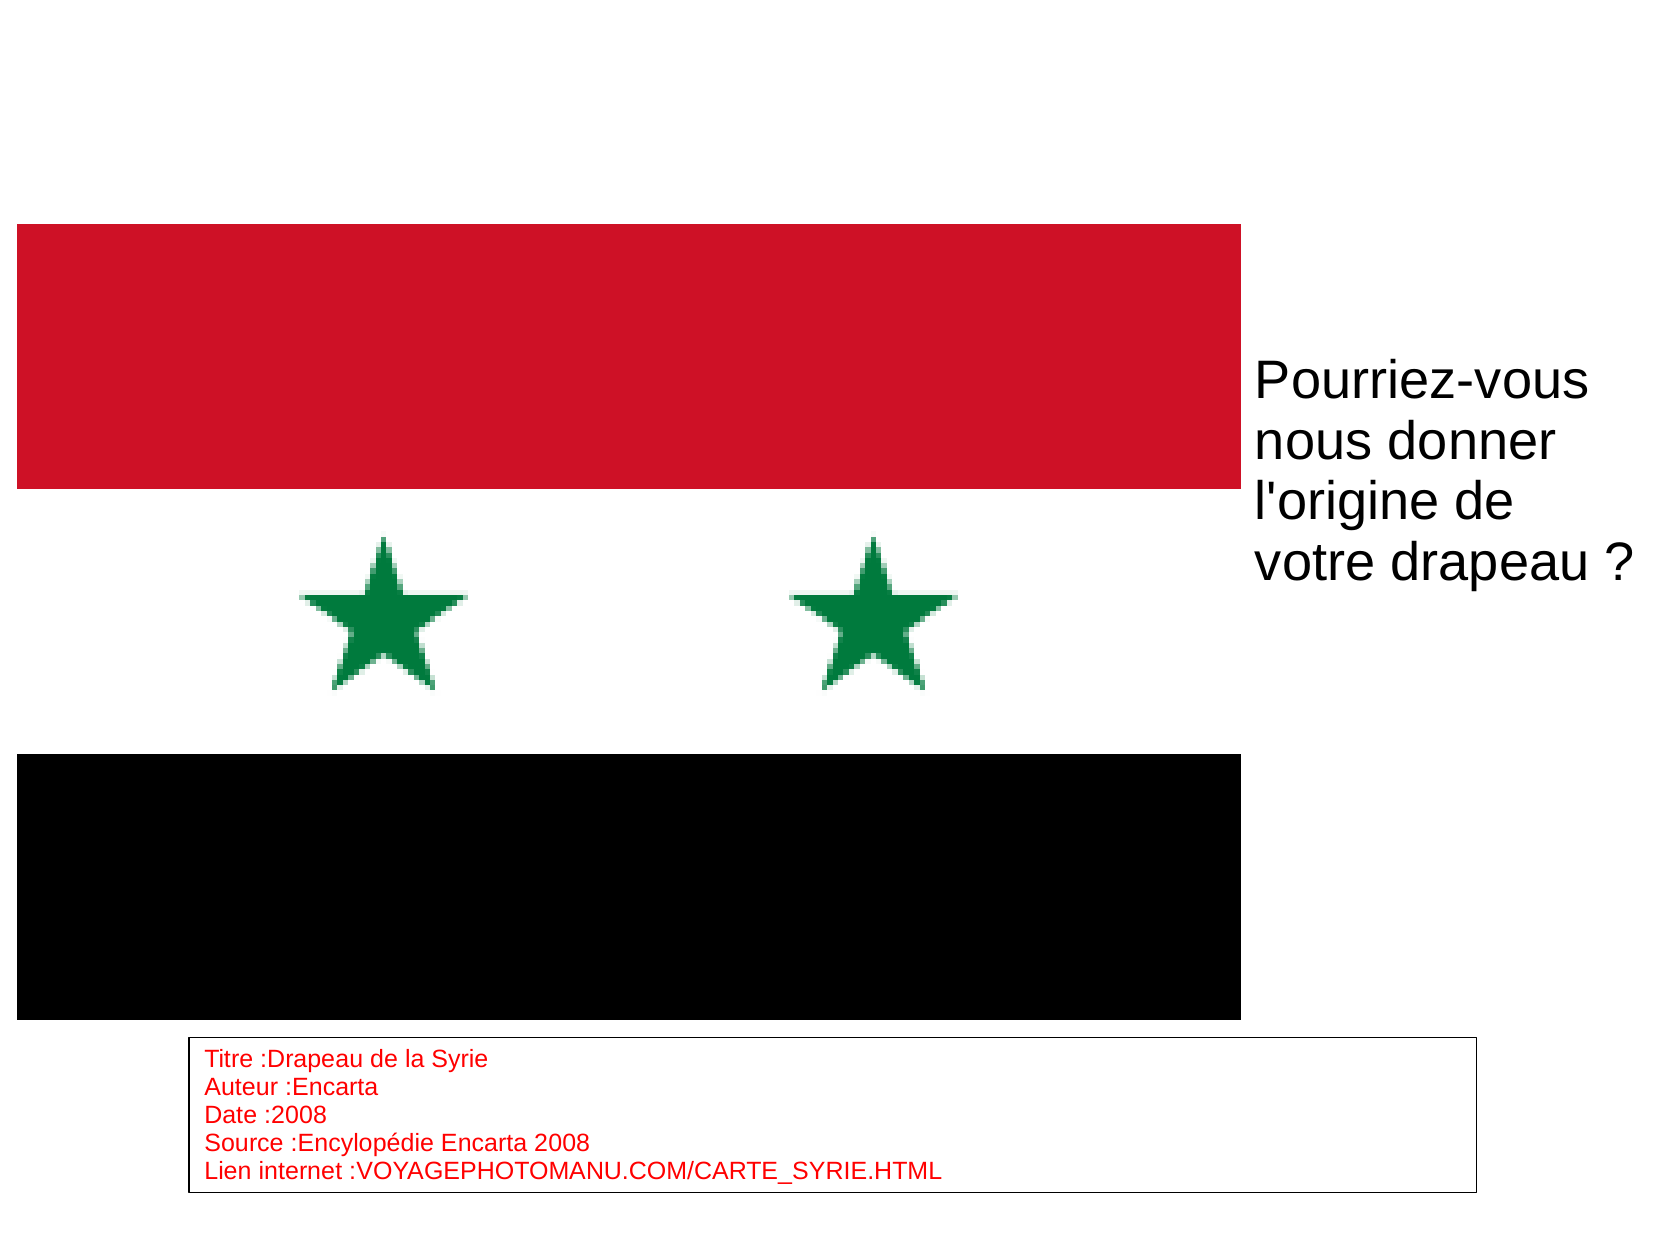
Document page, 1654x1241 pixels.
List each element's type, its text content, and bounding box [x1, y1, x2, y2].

text_box Pourriez-vous nous donner l'origine de votre drapeau ? [1240, 342, 1654, 934]
text_box Titre :Drapeau de la Syrie Auteur :Encarta Date :2008 Source :Encylopédie Encarta 2008 Lien internet :VOYAGEPHOTOMANU.COM/CARTE_SYRIE.HTML [188, 1037, 1477, 1193]
picture [17, 224, 1241, 1020]
